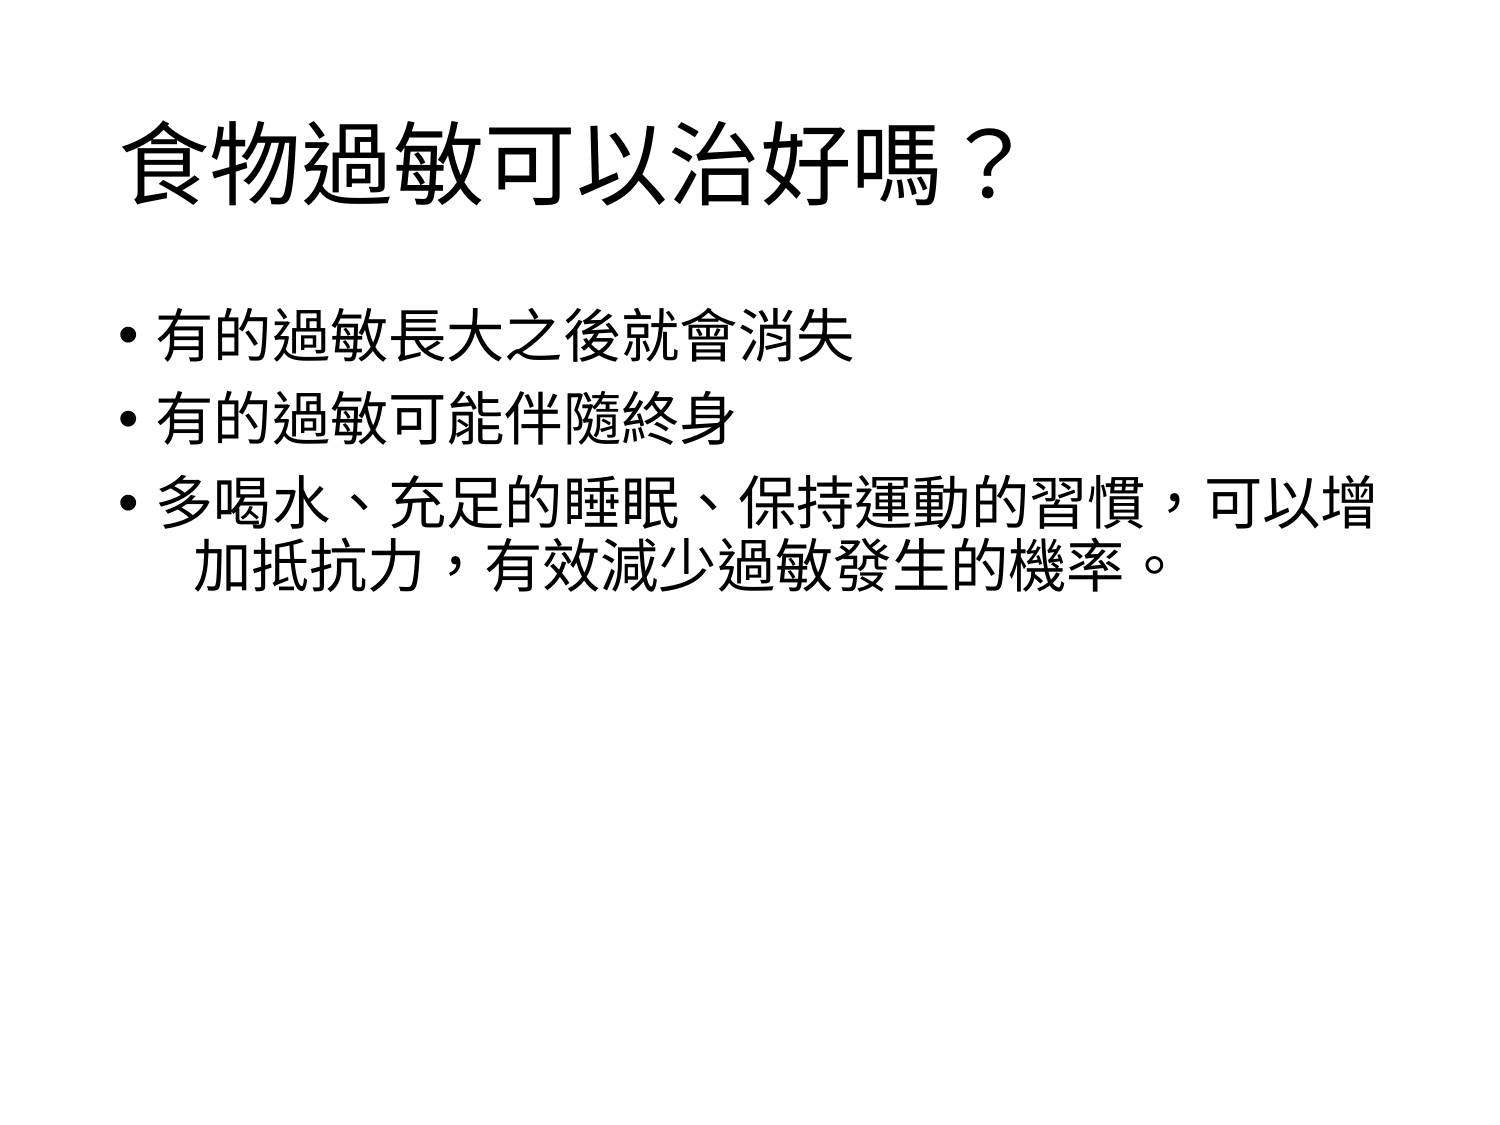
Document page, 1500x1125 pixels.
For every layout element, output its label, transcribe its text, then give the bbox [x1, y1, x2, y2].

title 食物過敏可以治好嗎？ [103, 59, 1397, 278]
list 有的過敏長大之後就會消失 有的過敏可能伴隨終身 多喝水、充足的睡眠、保持運動的習慣，可以增加抵抗力，有效減少過敏發生的機率。 [103, 299, 1397, 1014]
